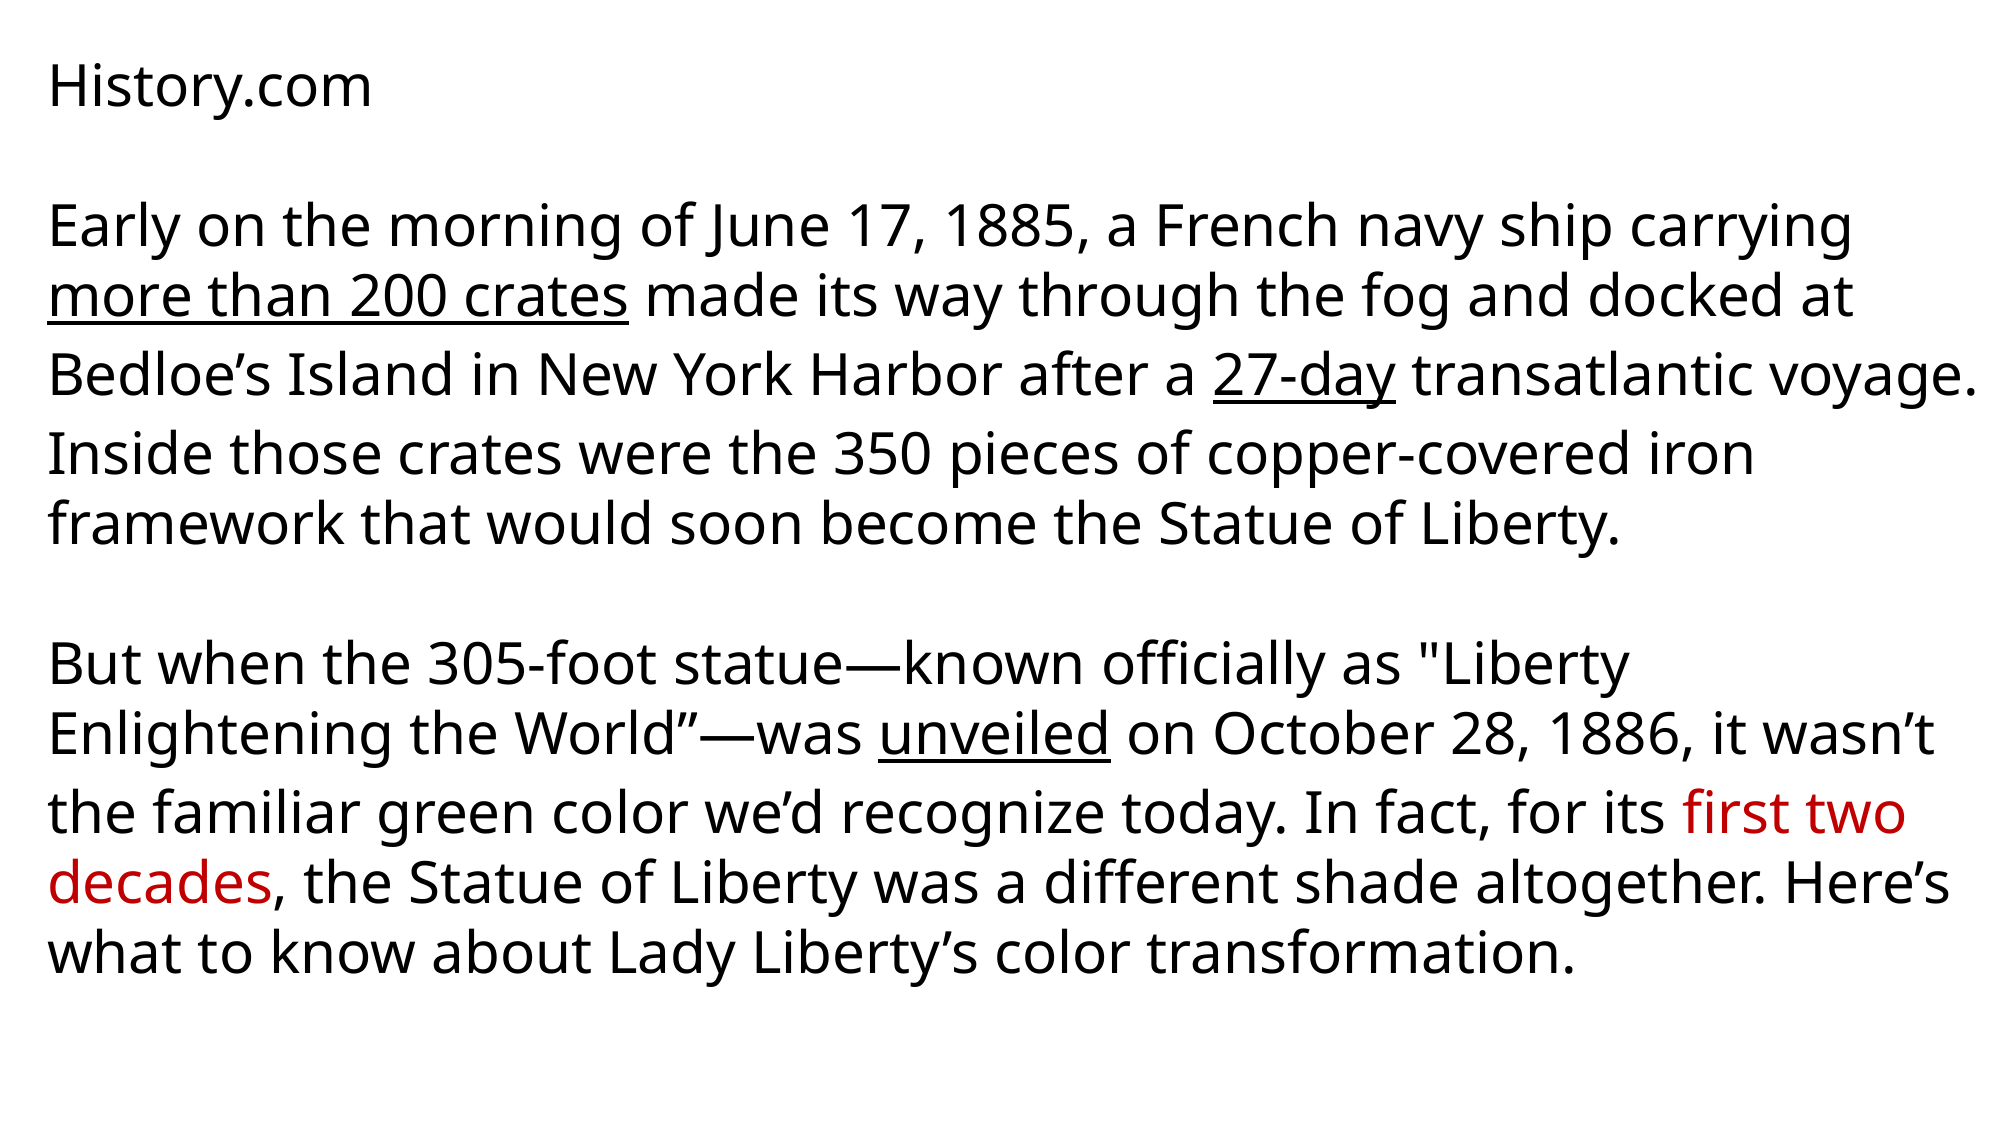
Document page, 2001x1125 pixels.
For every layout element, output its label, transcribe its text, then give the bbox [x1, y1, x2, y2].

text_box History.com Early on the morning of June 17, 1885, a French navy ship carrying more than 200 crates made its way through the fog and docked at Bedloe’s Island in New York Harbor after a 27-day transatlantic voyage. Inside those crates were the 350 pieces of copper-covered iron framework that would soon become the Statue of Liberty. But when the 305-foot statue—known officially as "Liberty Enlightening the World”—was unveiled on October 28, 1886, it wasn’t the familiar green color we’d recognize today. In fact, for its first two decades, the Statue of Liberty was a different shade altogether. Here’s what to know about Lady Liberty’s color transformation. [32, 40, 2000, 975]
